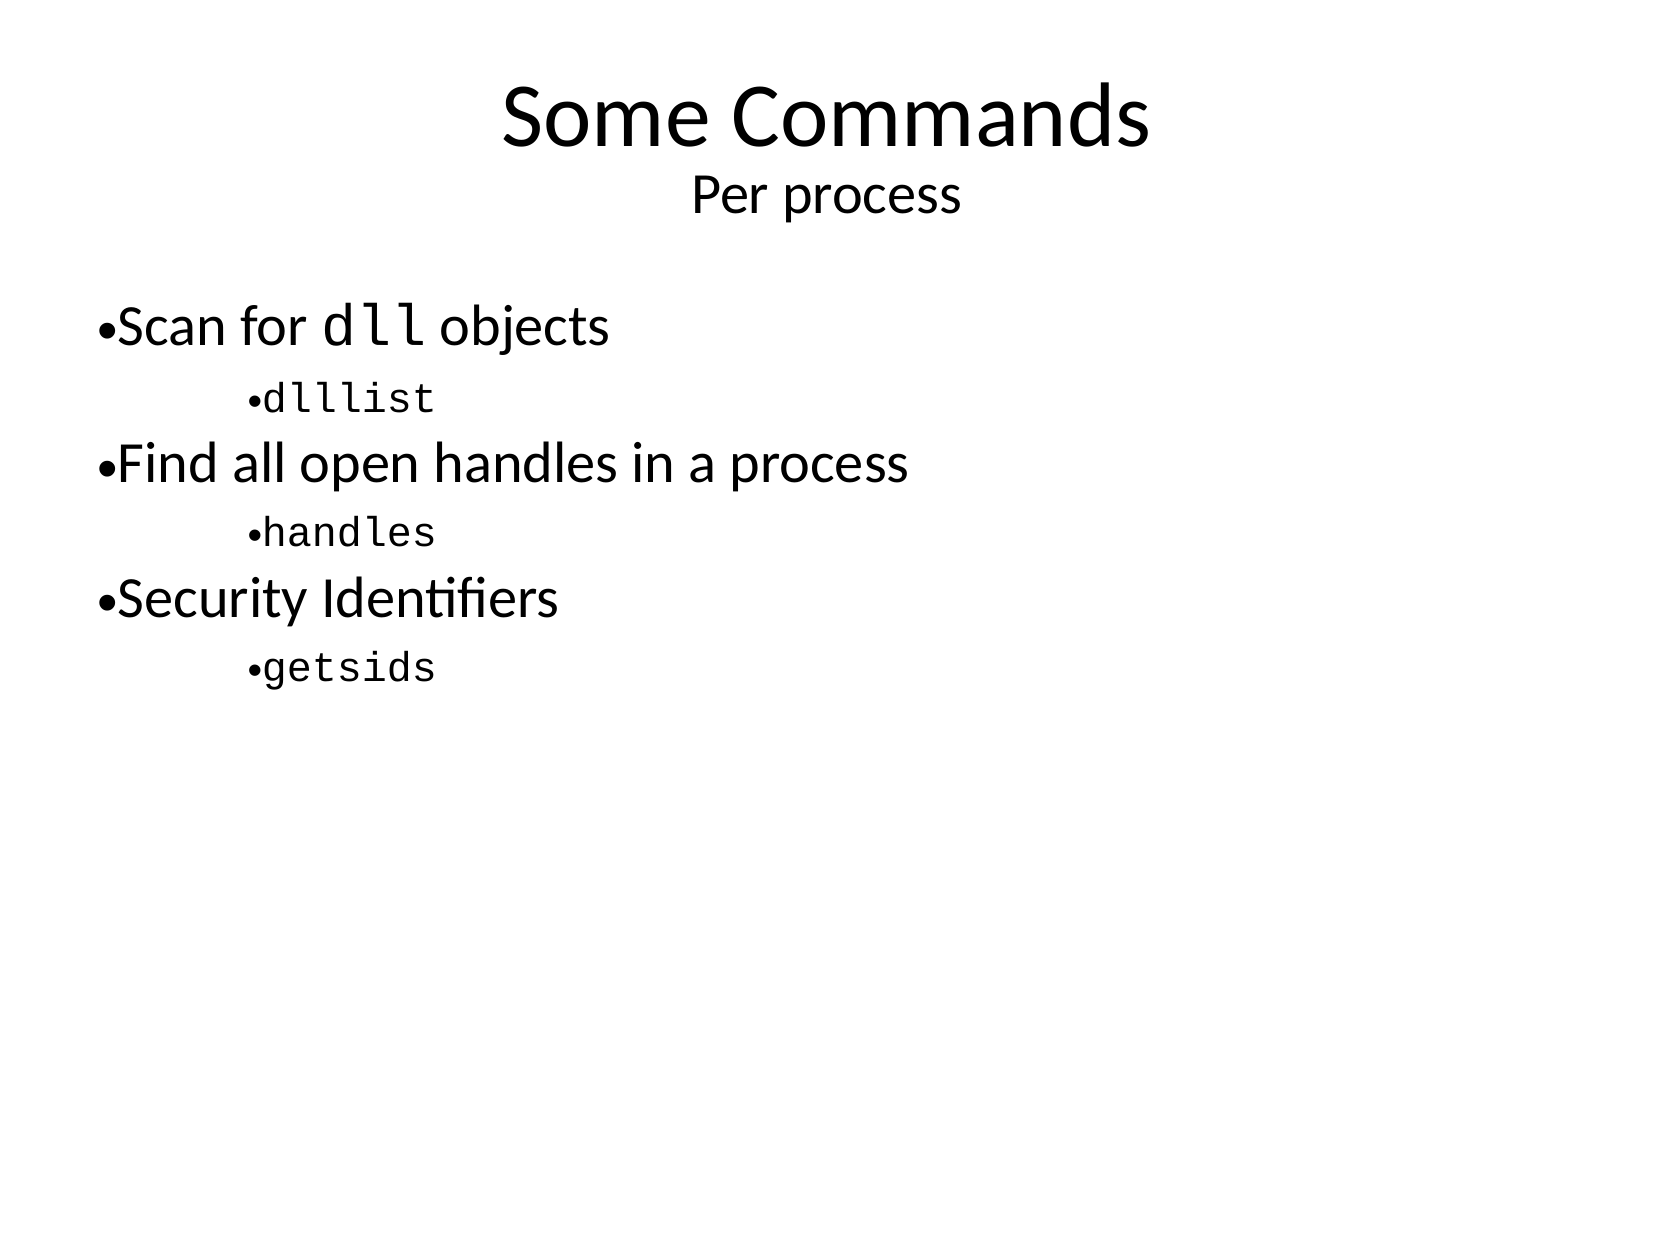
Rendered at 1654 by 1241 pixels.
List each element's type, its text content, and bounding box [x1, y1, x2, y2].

text_box Scan for dll objects dlllist Find all open handles in a process handles Security Identifiers getsids [82, 289, 1571, 1241]
text_box Some Commands Per process [82, 49, 1571, 257]
